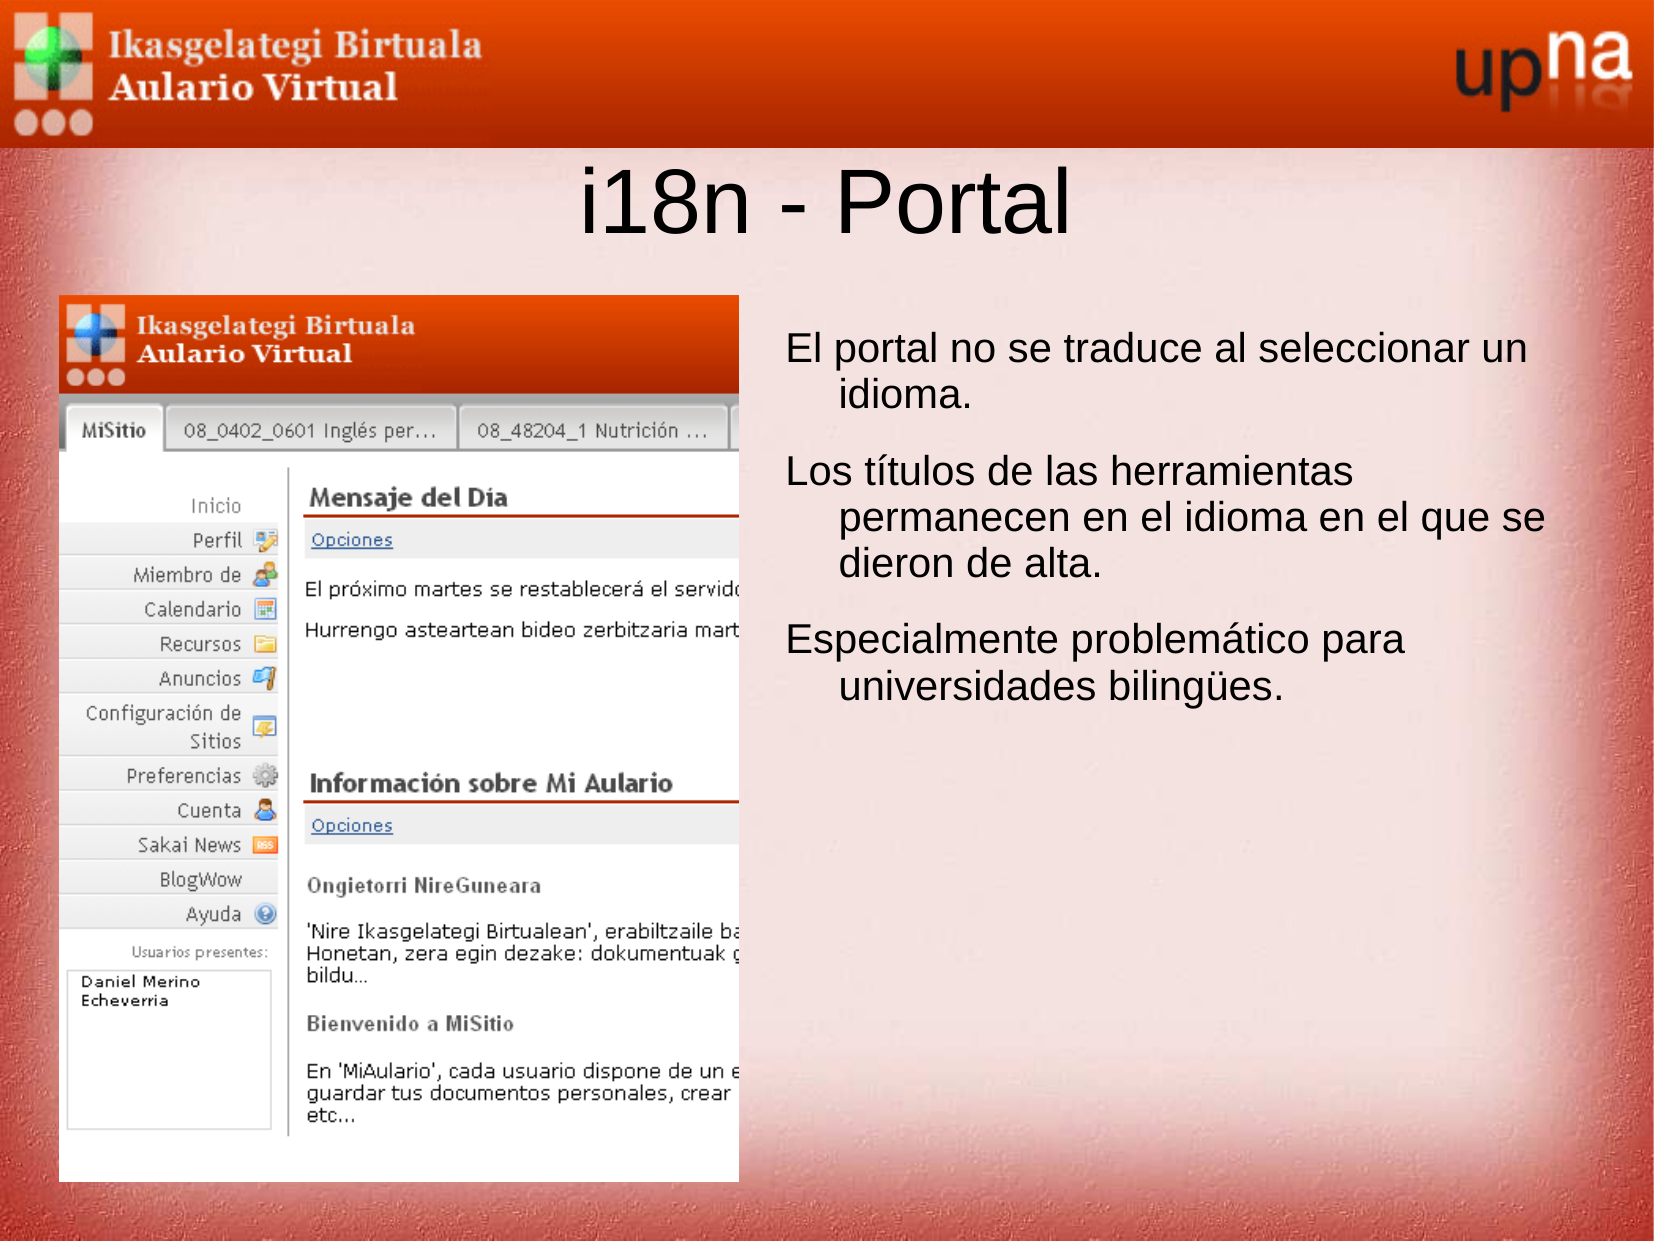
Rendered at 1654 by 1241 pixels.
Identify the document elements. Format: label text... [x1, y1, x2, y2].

list El portal no se traduce al seleccionar un idioma. Los títulos de las herramientas permanecen en el idioma en el que se dieron de alta. Especialmente problemático para universidades bilingües. [767, 324, 1572, 1094]
title i18n - Portal [82, 147, 1571, 257]
picture [0, 0, 1654, 1241]
